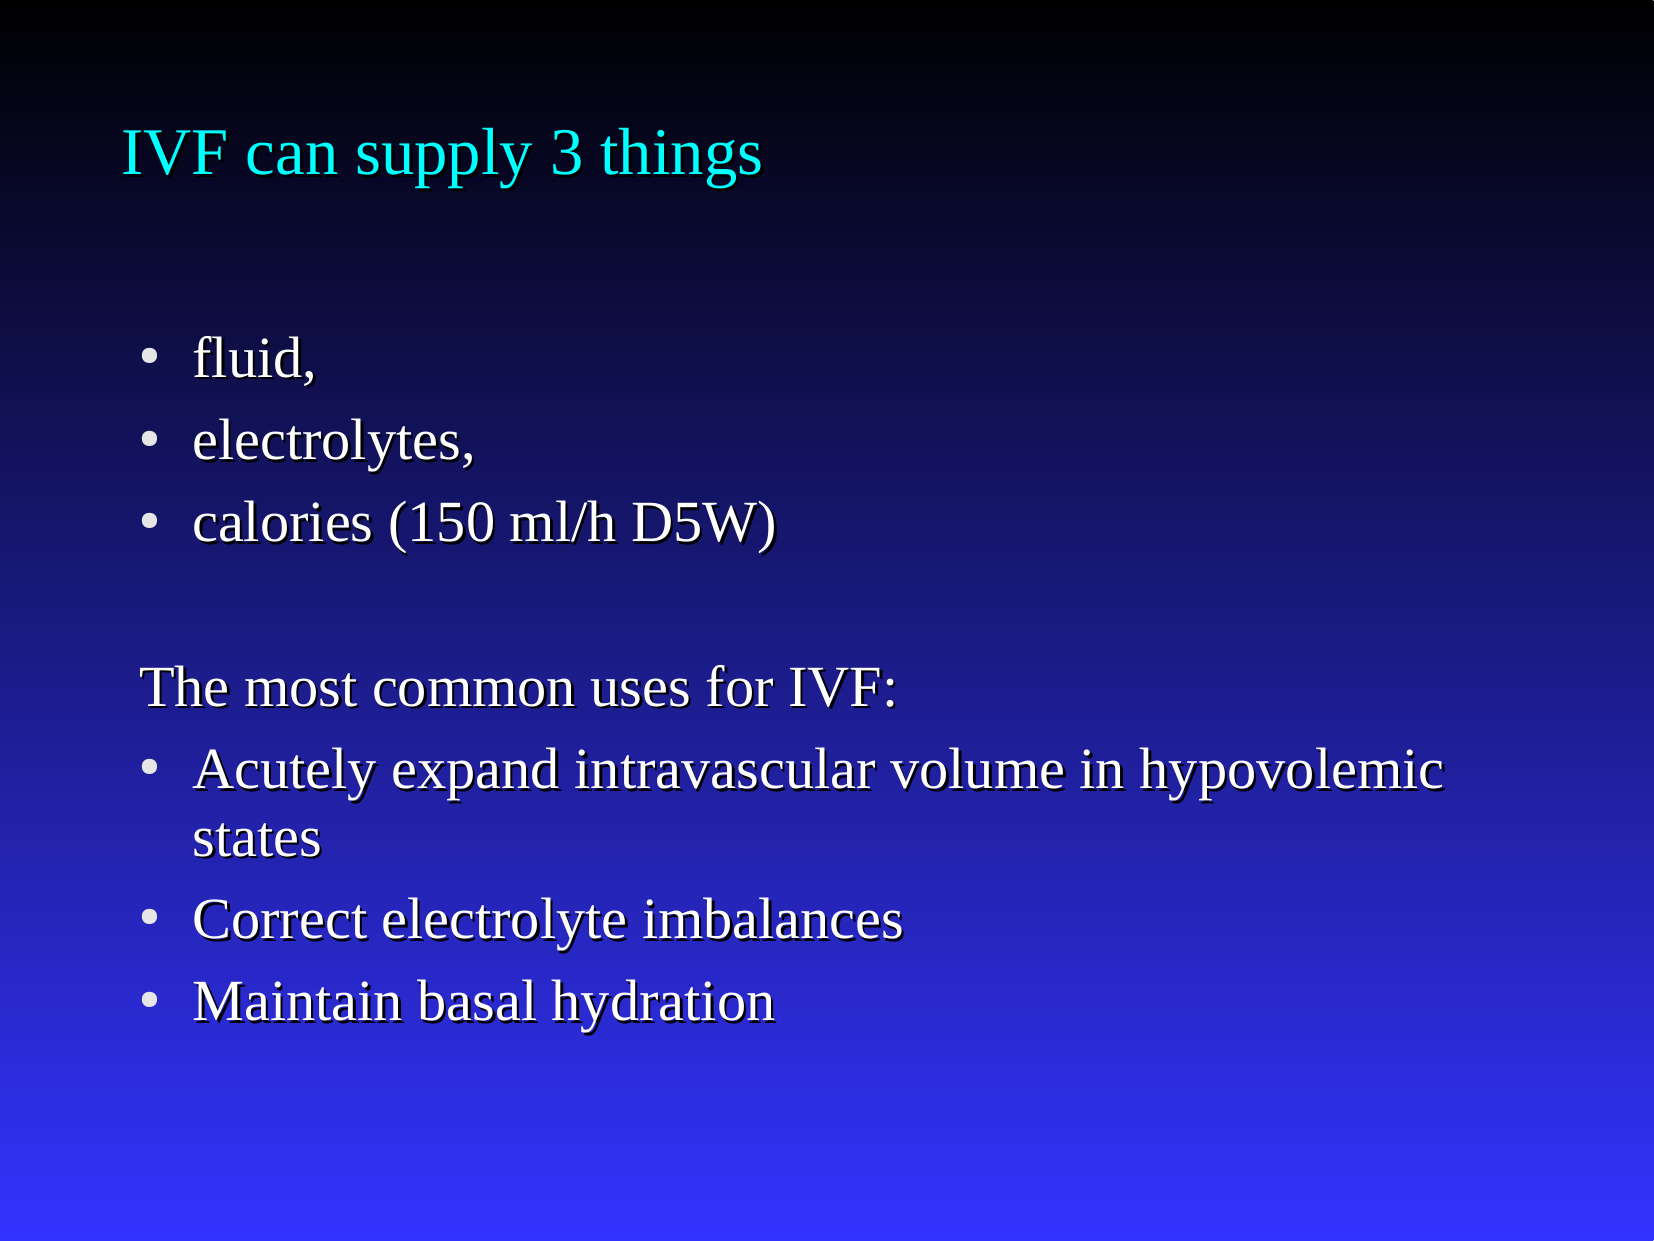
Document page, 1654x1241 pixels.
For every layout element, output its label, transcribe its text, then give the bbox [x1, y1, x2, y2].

title IVF can supply 3 things [121, 46, 1534, 254]
list fluid, electrolytes, calories (150 ml/h D5W) The most common uses for IVF: Acutely expand intravascular volume in hypovolemic states Correct electrolyte imbalances Maintain basal hydration [121, 322, 1561, 1132]
